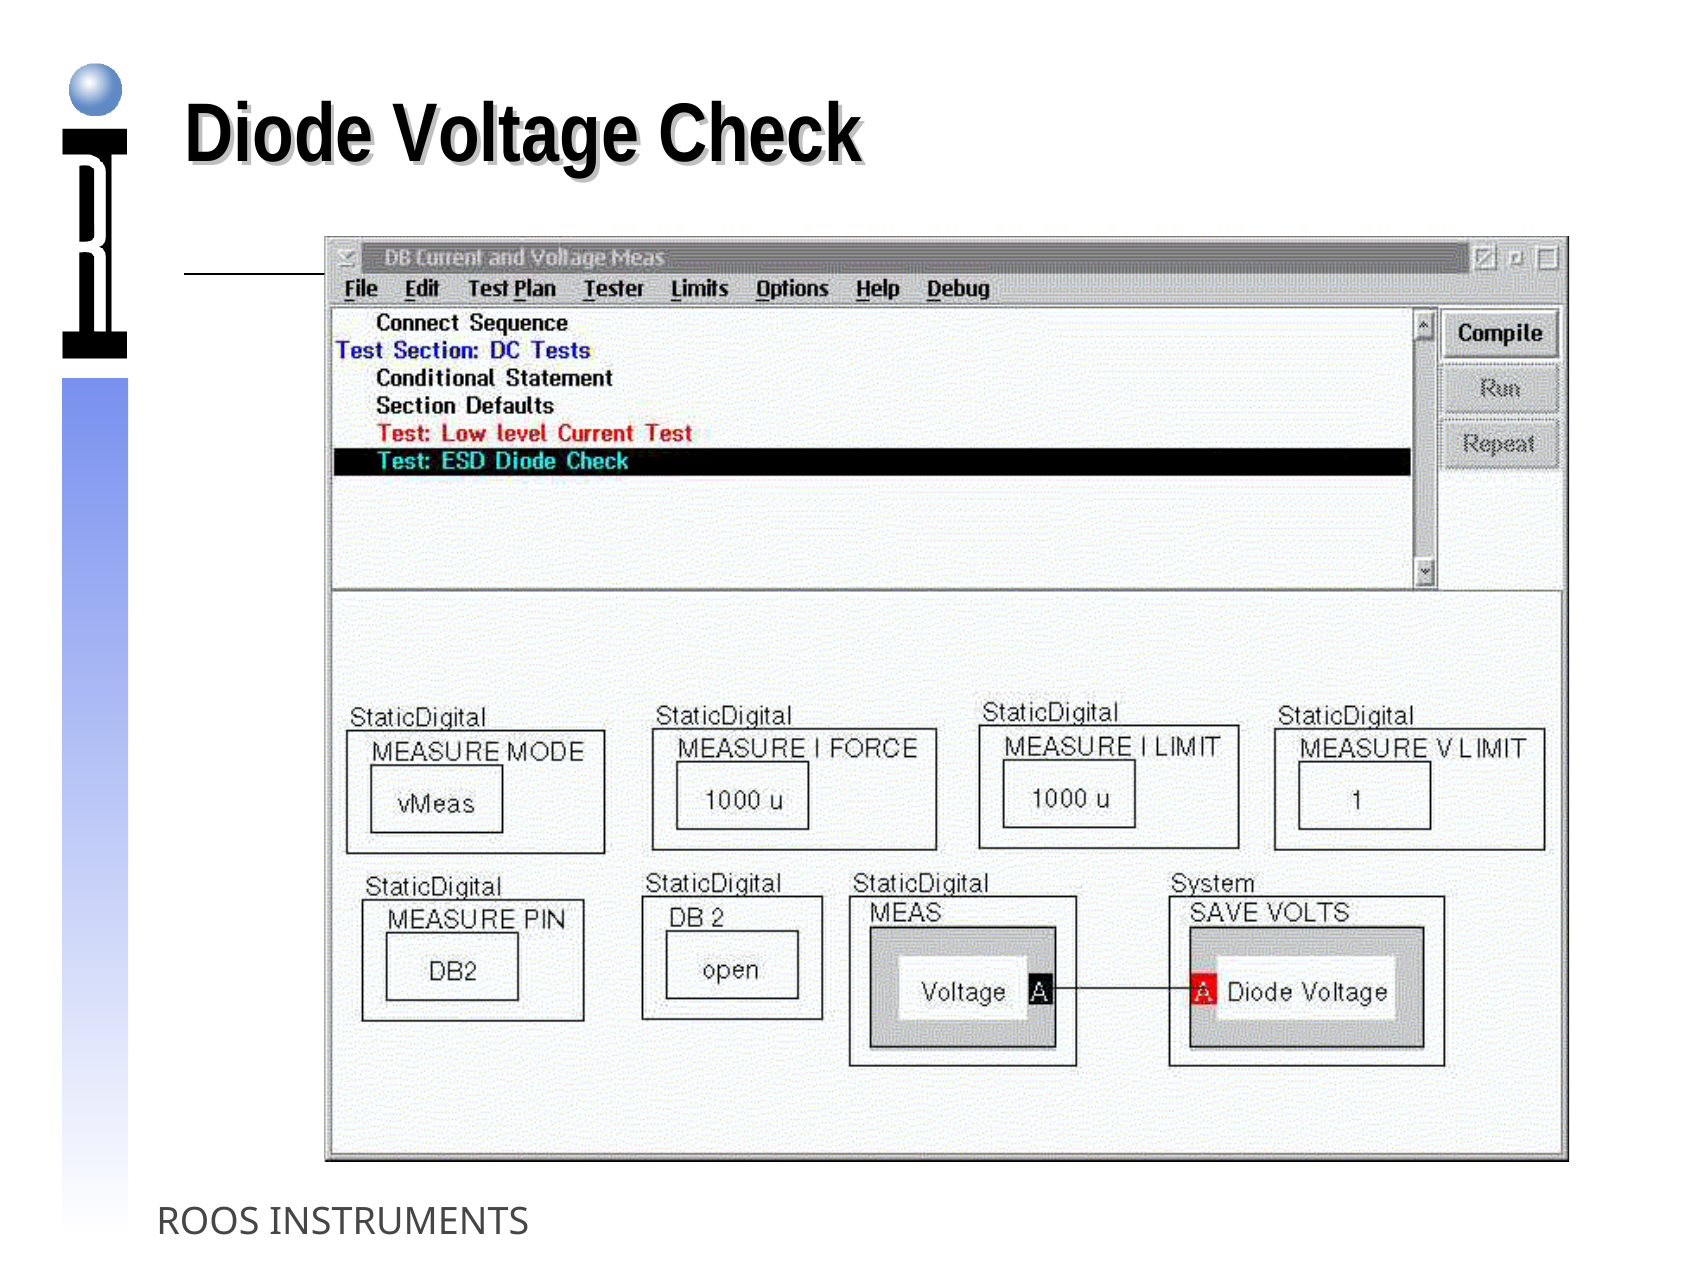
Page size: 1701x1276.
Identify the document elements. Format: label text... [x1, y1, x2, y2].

chart [324, 236, 1570, 1162]
text_box Diode Voltage Check [184, 92, 1539, 268]
